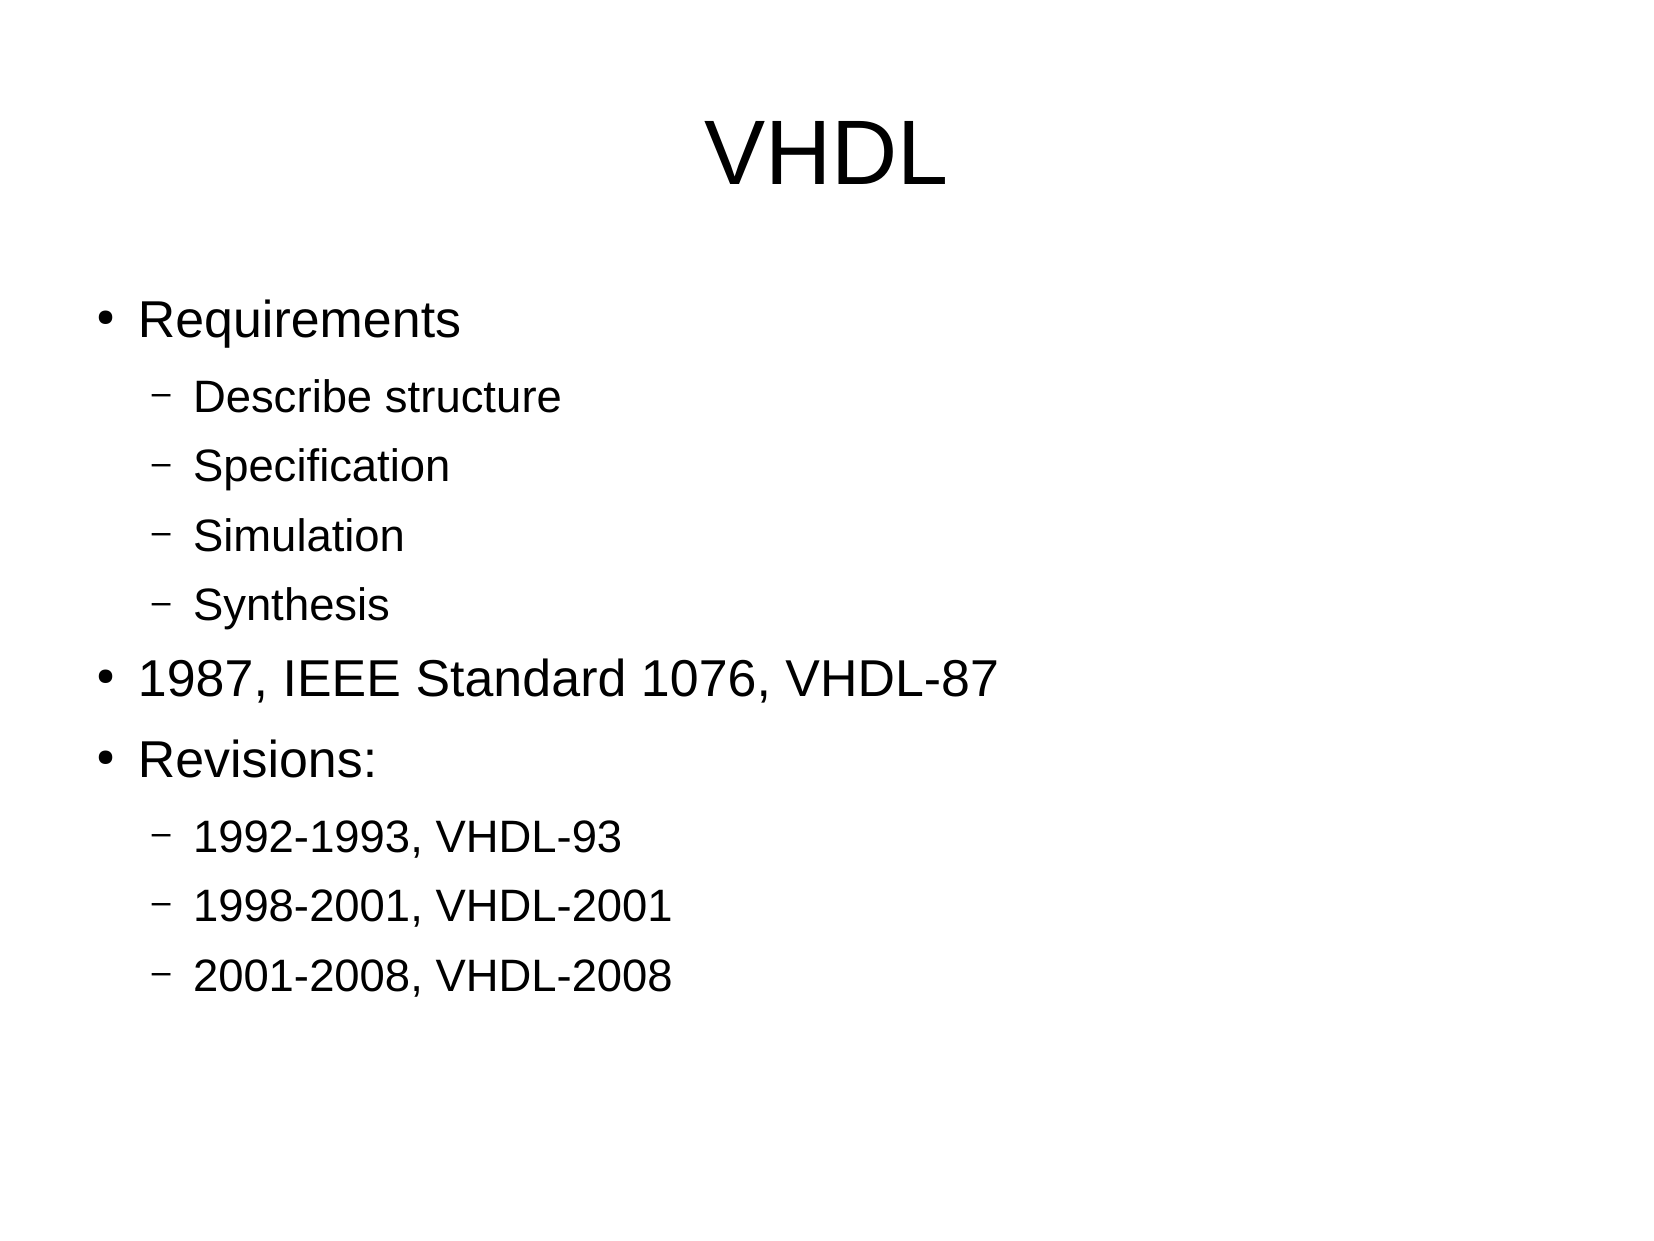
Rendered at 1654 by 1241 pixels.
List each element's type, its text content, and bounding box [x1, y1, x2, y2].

title VHDL [82, 49, 1571, 257]
list Requirements Describe structure Specification Simulation Synthesis 1987, IEEE Standard 1076, VHDL-87 Revisions: 1992-1993, VHDL-93 1998-2001, VHDL-2001 2001-2008, VHDL-2008 [82, 290, 1571, 1010]
